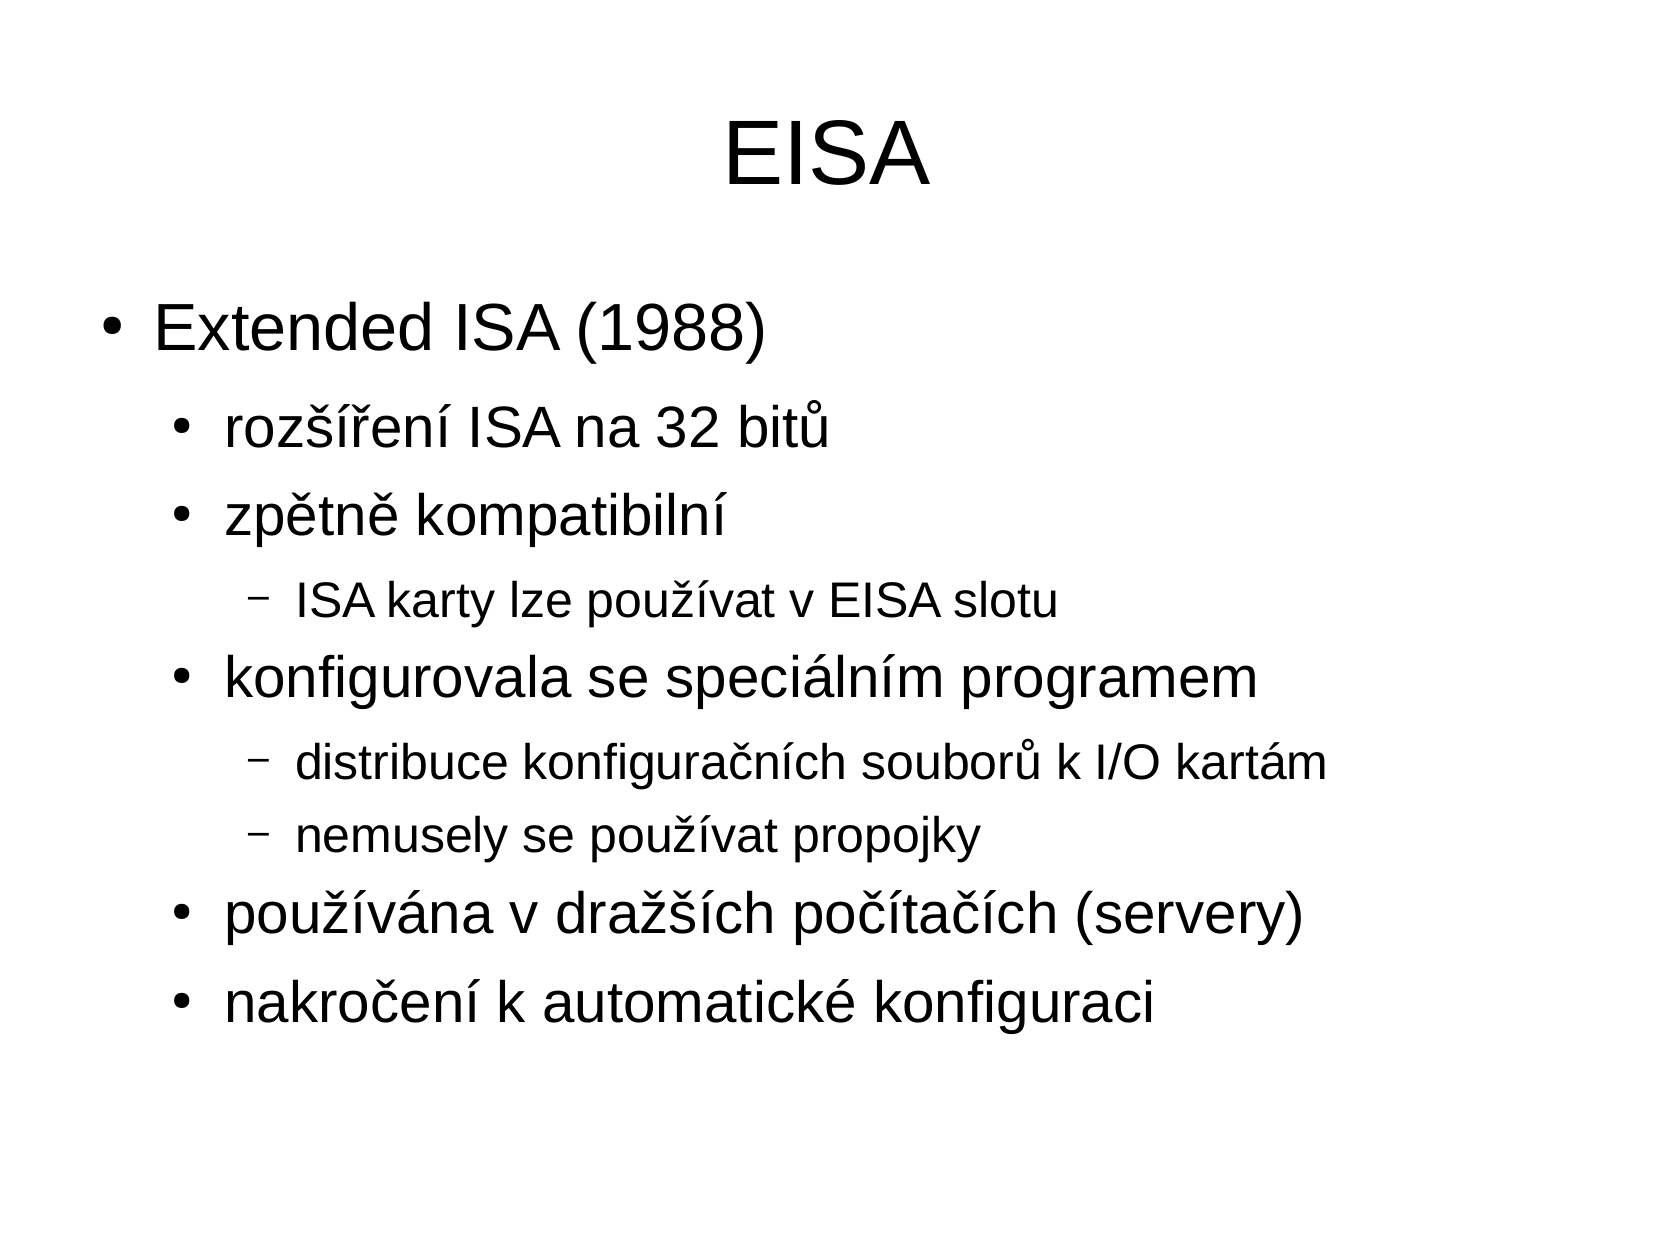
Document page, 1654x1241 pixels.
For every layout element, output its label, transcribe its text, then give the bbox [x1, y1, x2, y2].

title EISA [82, 49, 1571, 257]
list Extended ISA (1988) rozšíření ISA na 32 bitů zpětně kompatibilní ISA karty lze používat v EISA slotu konfigurovala se speciálním programem distribuce konfiguračních souborů k I/O kartám nemusely se používat propojky používána v dražších počítačích (servery) nakročení k automatické konfiguraci [82, 290, 1571, 1109]
